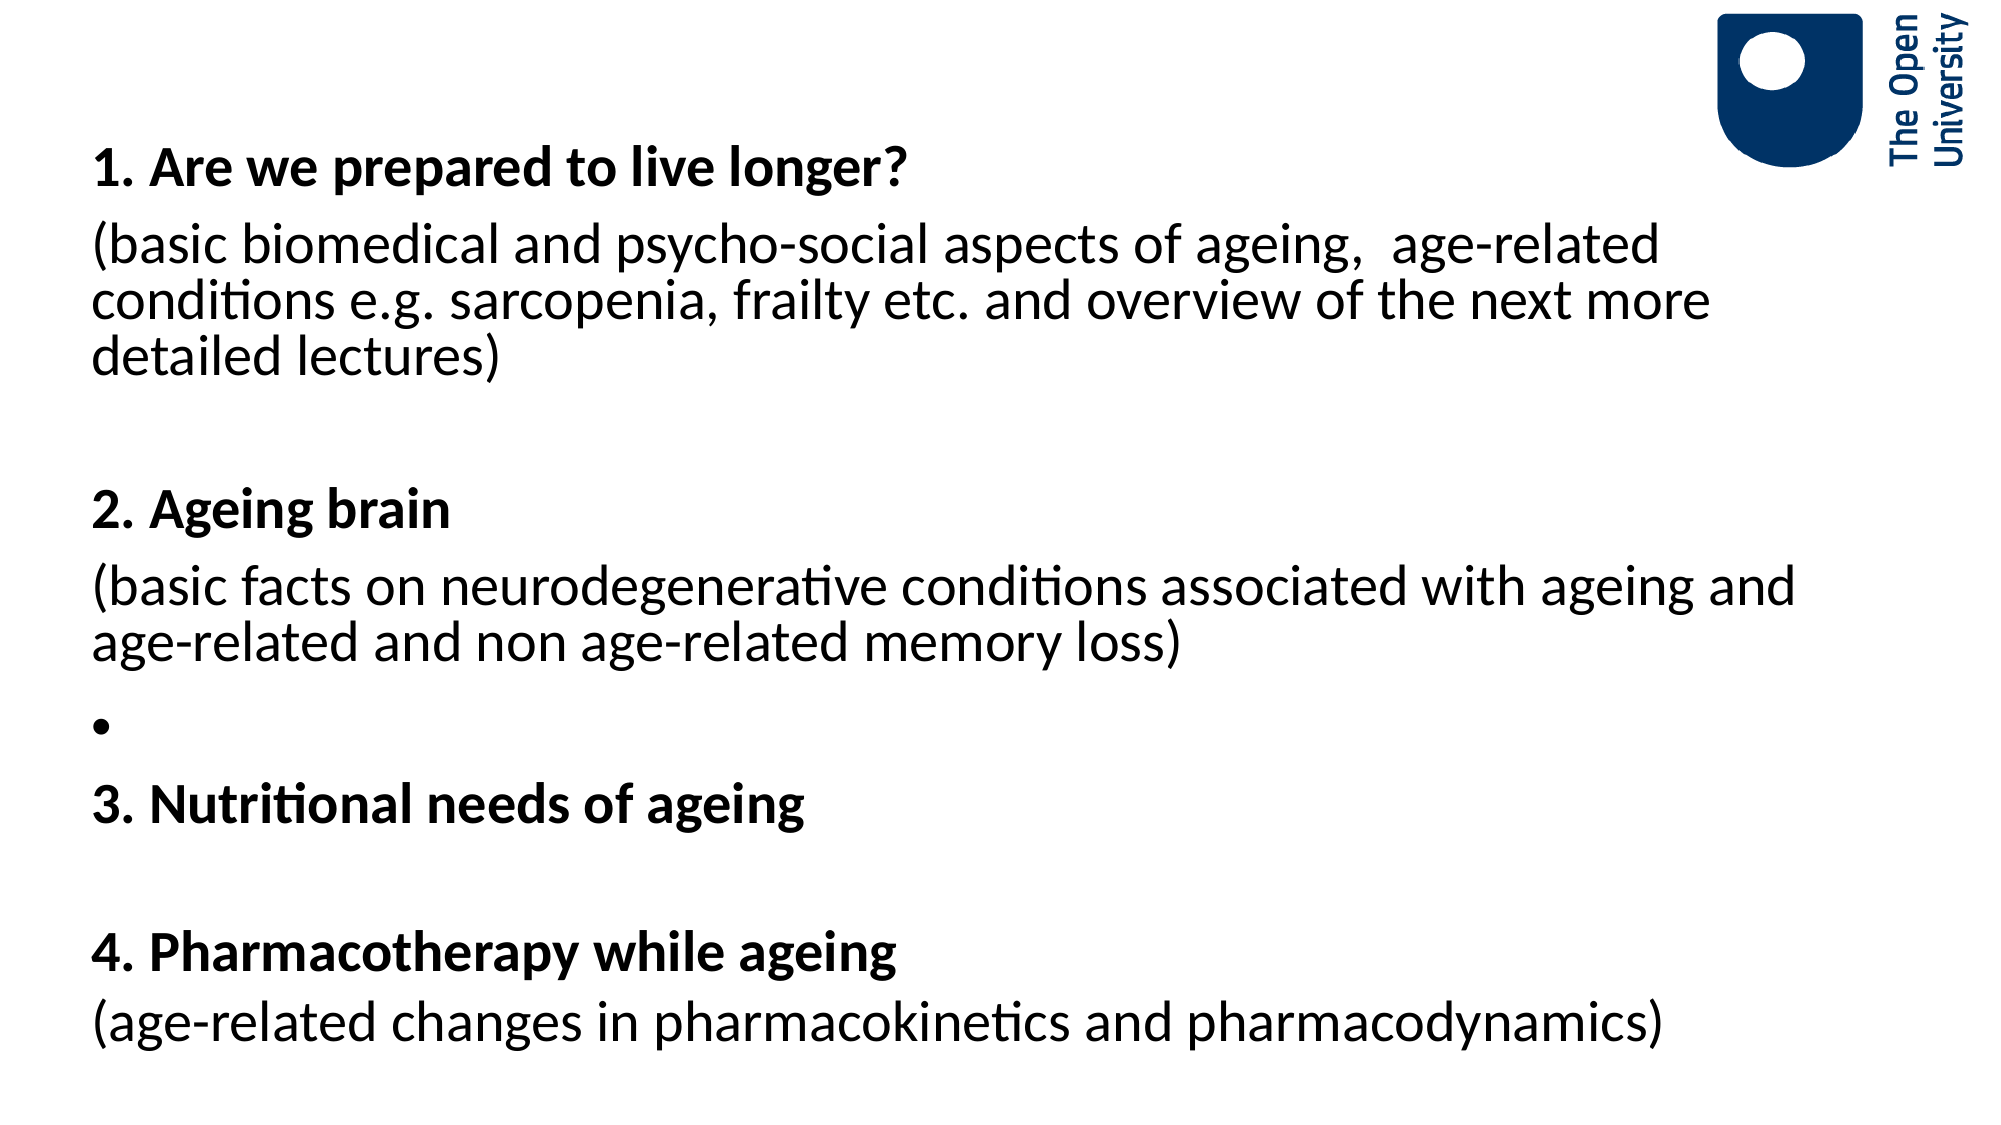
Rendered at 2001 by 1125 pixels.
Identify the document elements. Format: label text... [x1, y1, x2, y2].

list 1. Are we prepared to live longer? (basic biomedical and psycho-social aspects of ageing, age-related conditions e.g. sarcopenia, frailty etc. and overview of the next more detailed lectures) 2. Ageing brain (basic facts on neurodegenerative conditions associated with ageing and age-related and non age-related memory loss) 3. Nutritional needs of ageing 4. Pharmacotherapy while ageing (age-related changes in pharmacokinetics and pharmacodynamics) [76, 134, 1863, 1075]
picture [1716, 10, 1971, 170]
